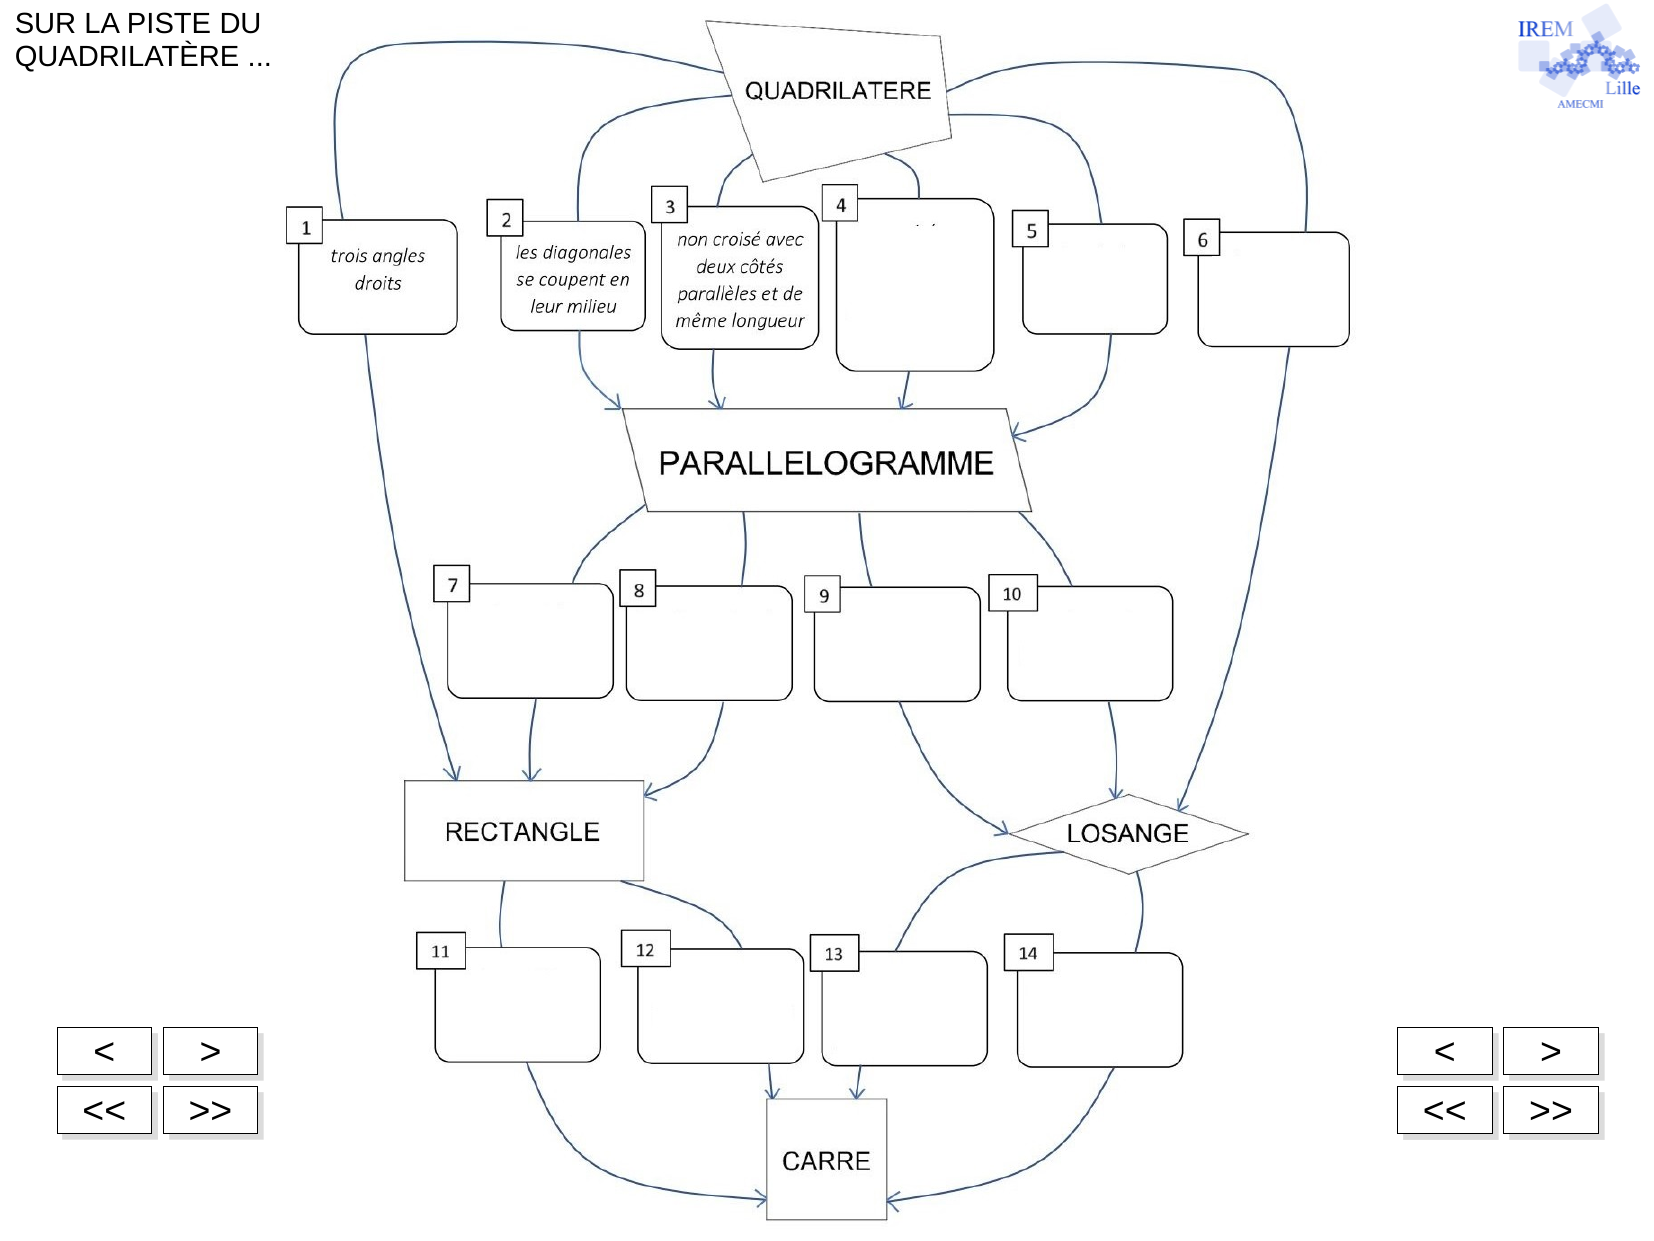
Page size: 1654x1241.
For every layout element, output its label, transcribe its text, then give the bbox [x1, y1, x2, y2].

text_box > [163, 1027, 258, 1075]
text_box < [1397, 1027, 1493, 1075]
text_box < [57, 1027, 152, 1075]
picture [269, 0, 1384, 1241]
picture [1503, 0, 1654, 112]
text_box << [57, 1086, 152, 1134]
text_box << [1397, 1086, 1493, 1134]
text_box SUR LA PISTE DU QUADRILATÈRE ... [0, 0, 302, 88]
text_box >> [163, 1086, 258, 1134]
text_box > [1503, 1027, 1599, 1075]
text_box >> [1503, 1086, 1599, 1134]
